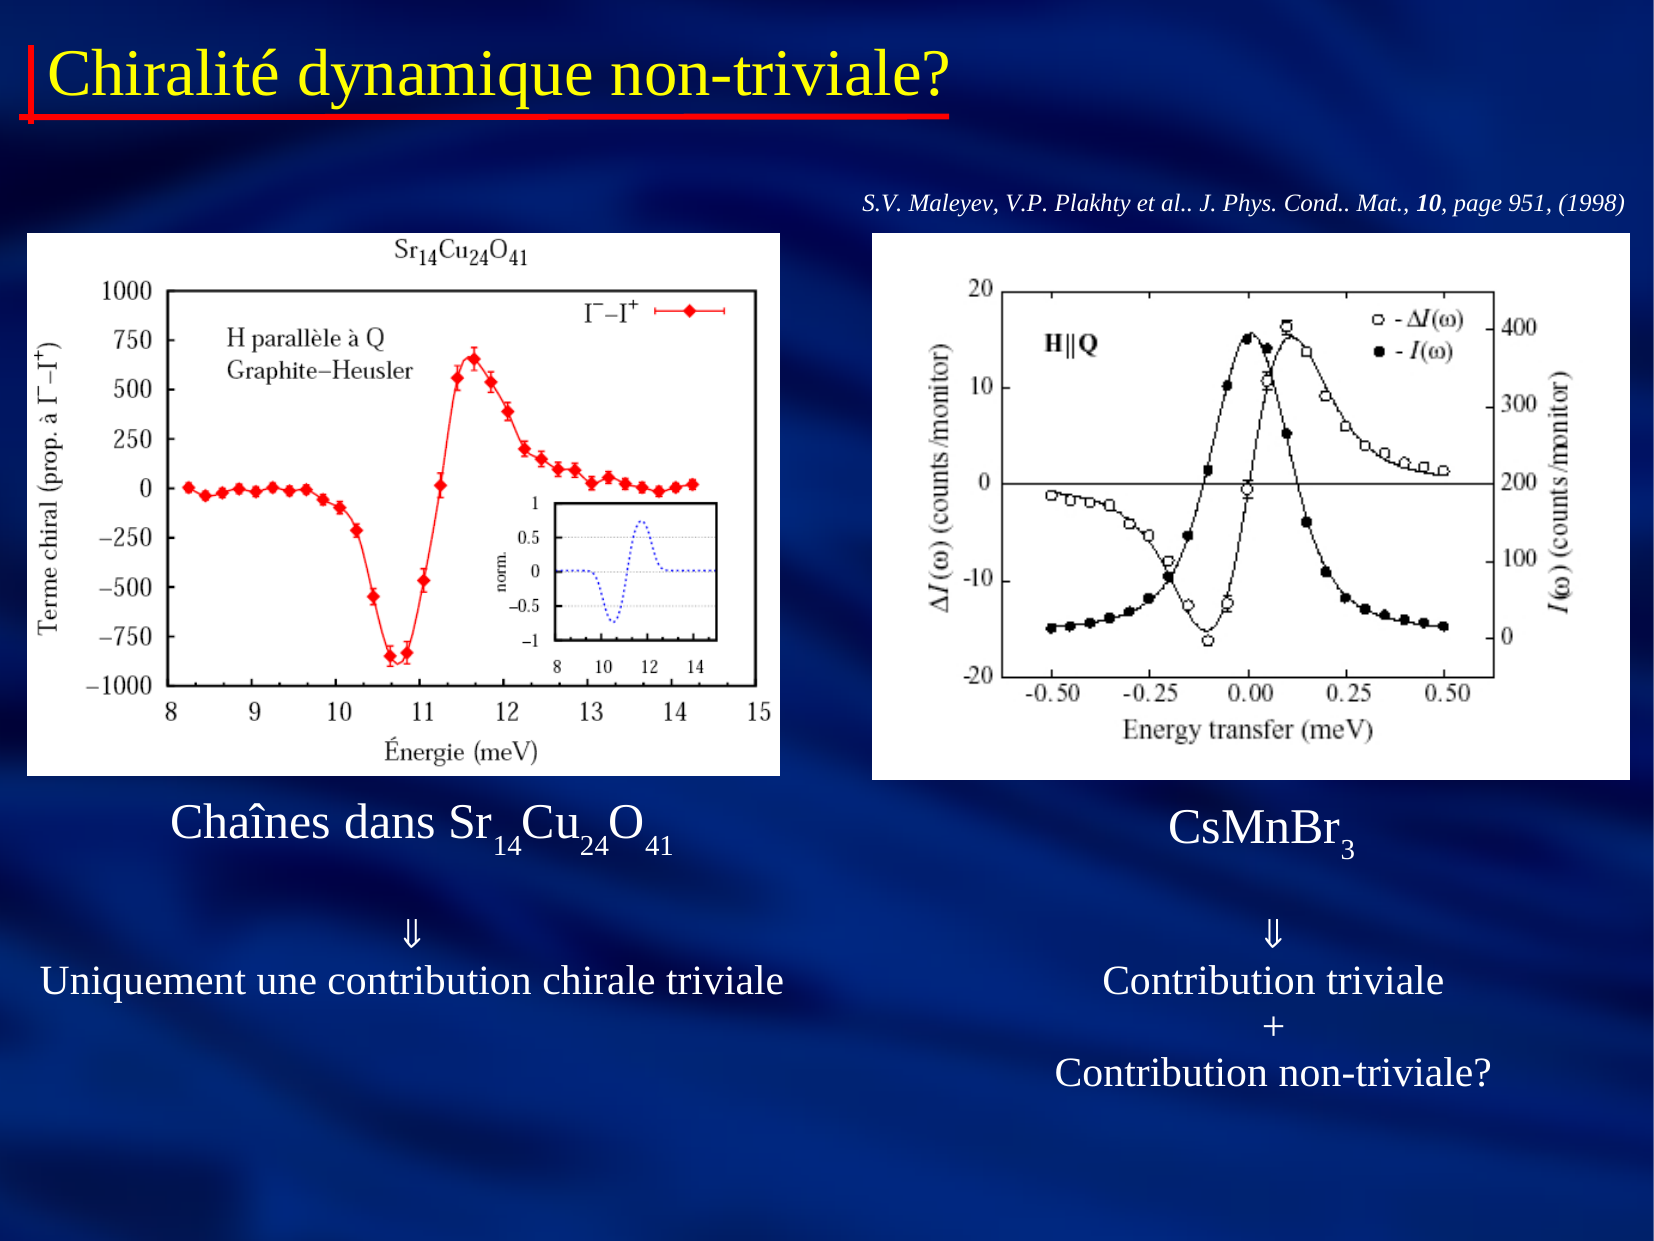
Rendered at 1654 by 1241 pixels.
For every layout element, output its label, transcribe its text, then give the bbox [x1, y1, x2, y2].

text_box Chiralité dynamique non-triviale? [47, 35, 1231, 110]
text_box CsMnBr3 [1168, 798, 1356, 867]
text_box  Contribution triviale + Contribution non-triviale? [1054, 919, 1494, 1113]
text_box  Uniquement une contribution chirale triviale [39, 919, 785, 1020]
text_box S.V. Maleyev, V.P. Plakhty et al.. J. Phys. Cond.. Mat., 10, page 951, (1998) [862, 189, 1631, 222]
text_box Chaînes dans Sr14Cu24O41 [170, 794, 675, 862]
picture [0, 0, 1654, 1241]
